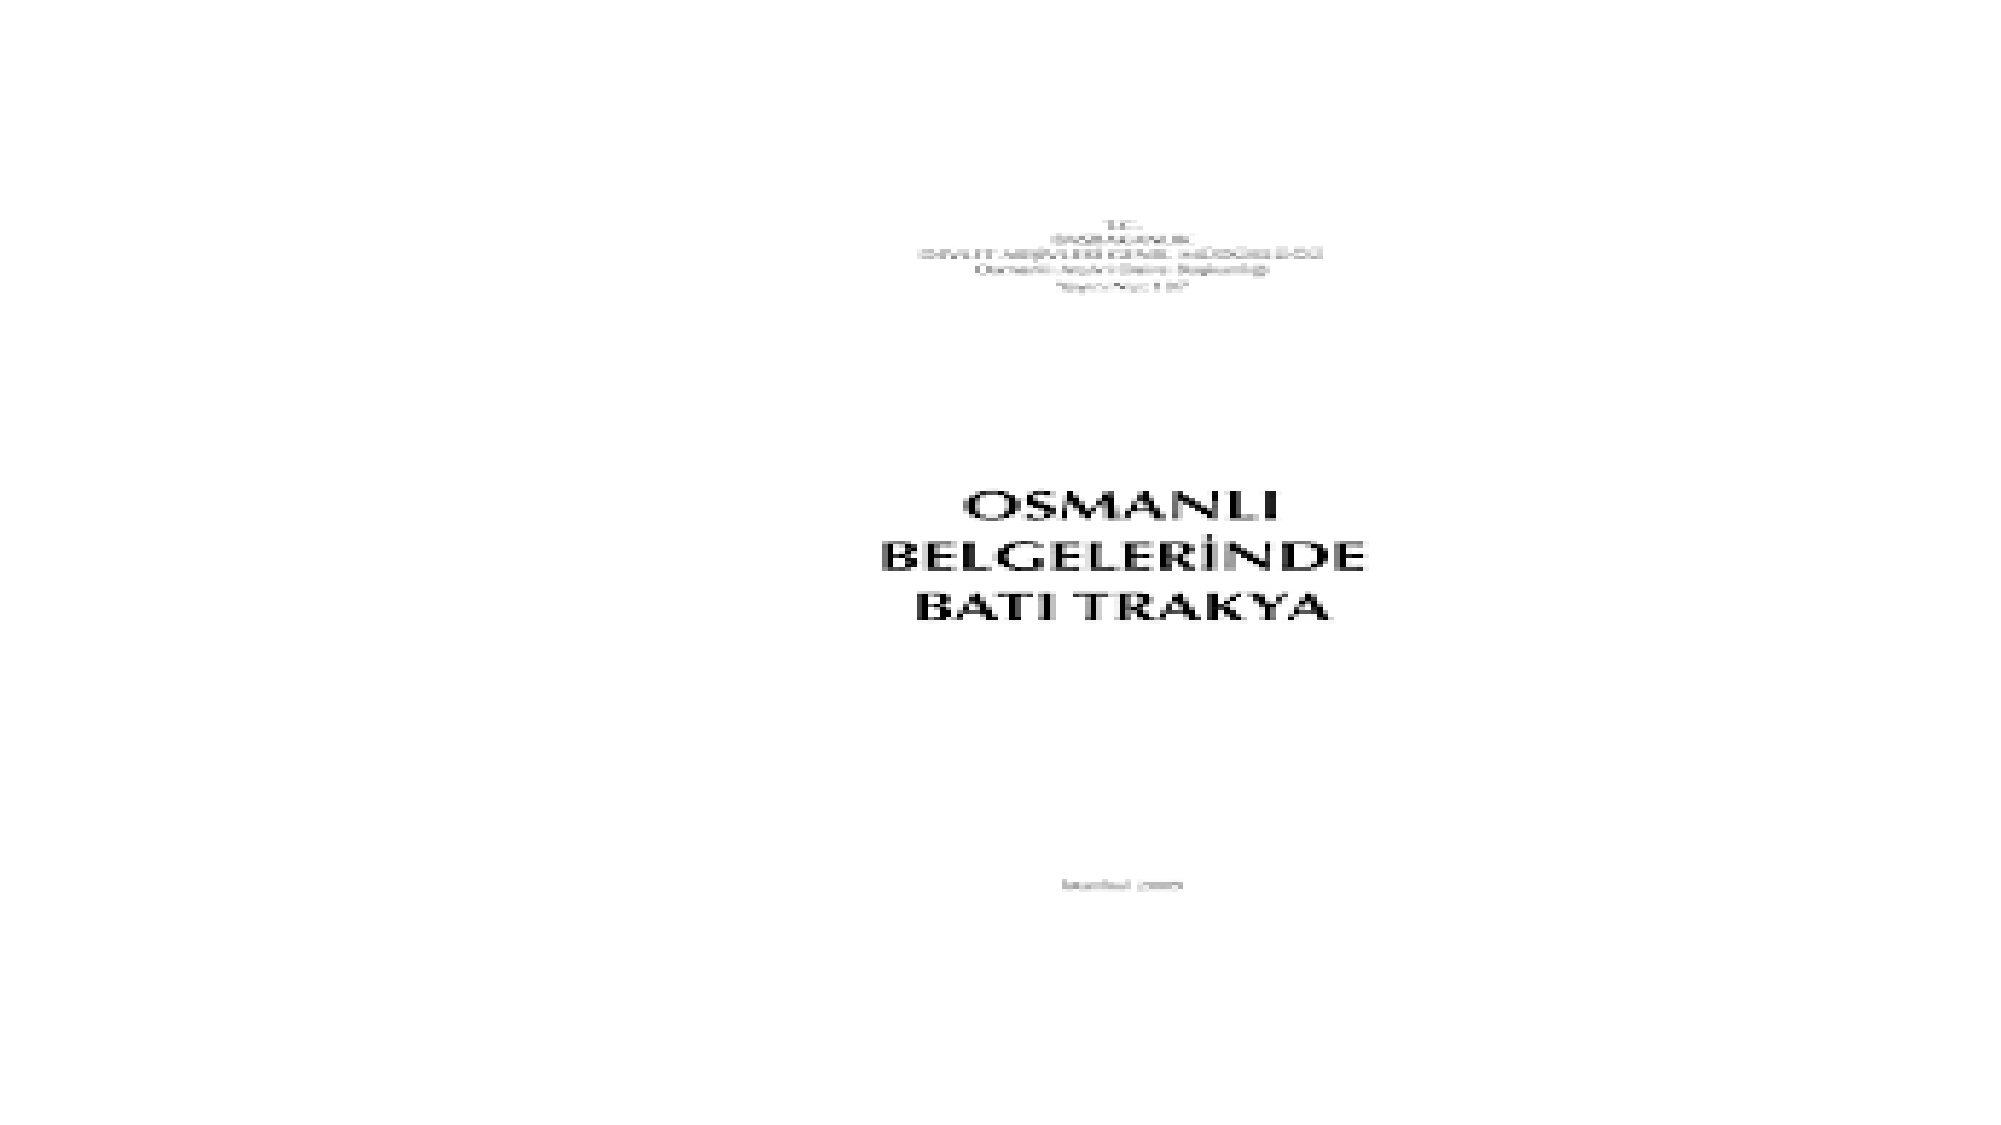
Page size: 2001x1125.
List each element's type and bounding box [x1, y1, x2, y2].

picture [575, 144, 1671, 1025]
